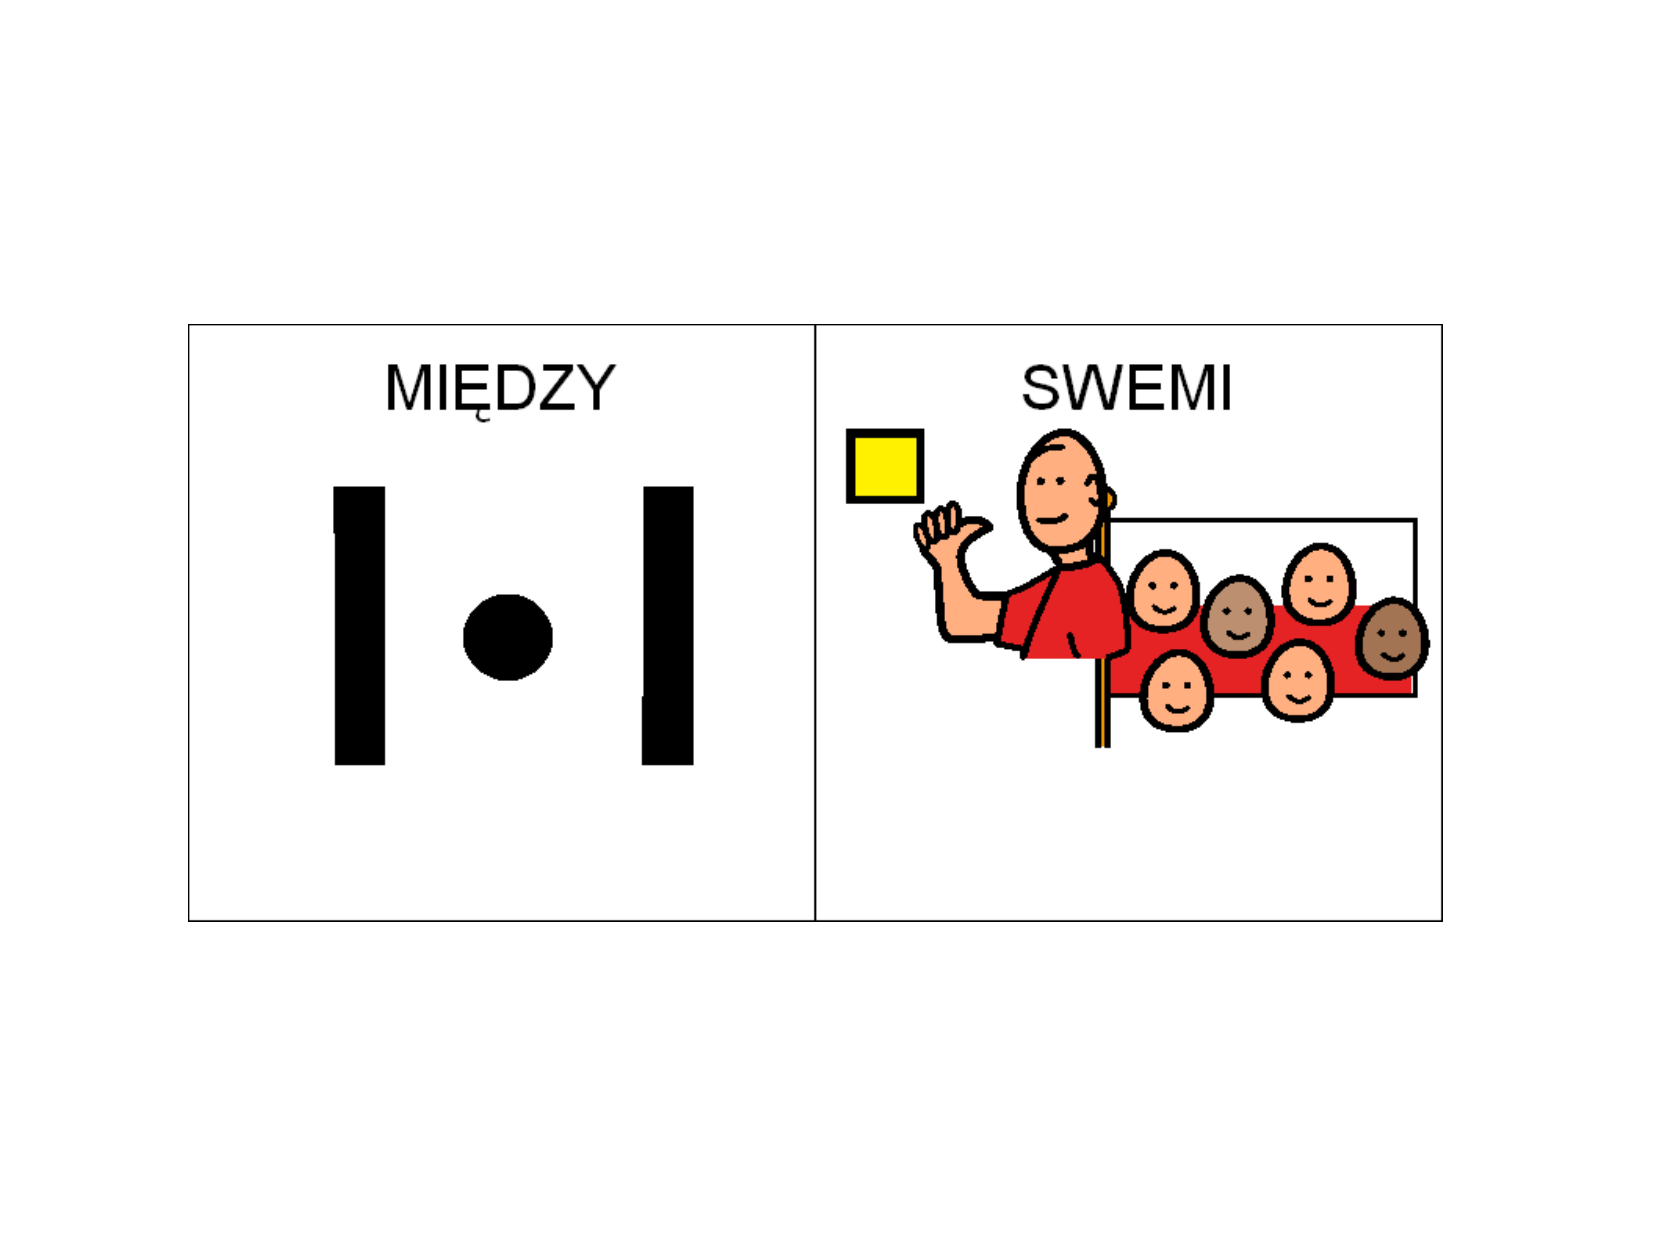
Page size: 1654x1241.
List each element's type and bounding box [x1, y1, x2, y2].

picture [188, 324, 1443, 922]
